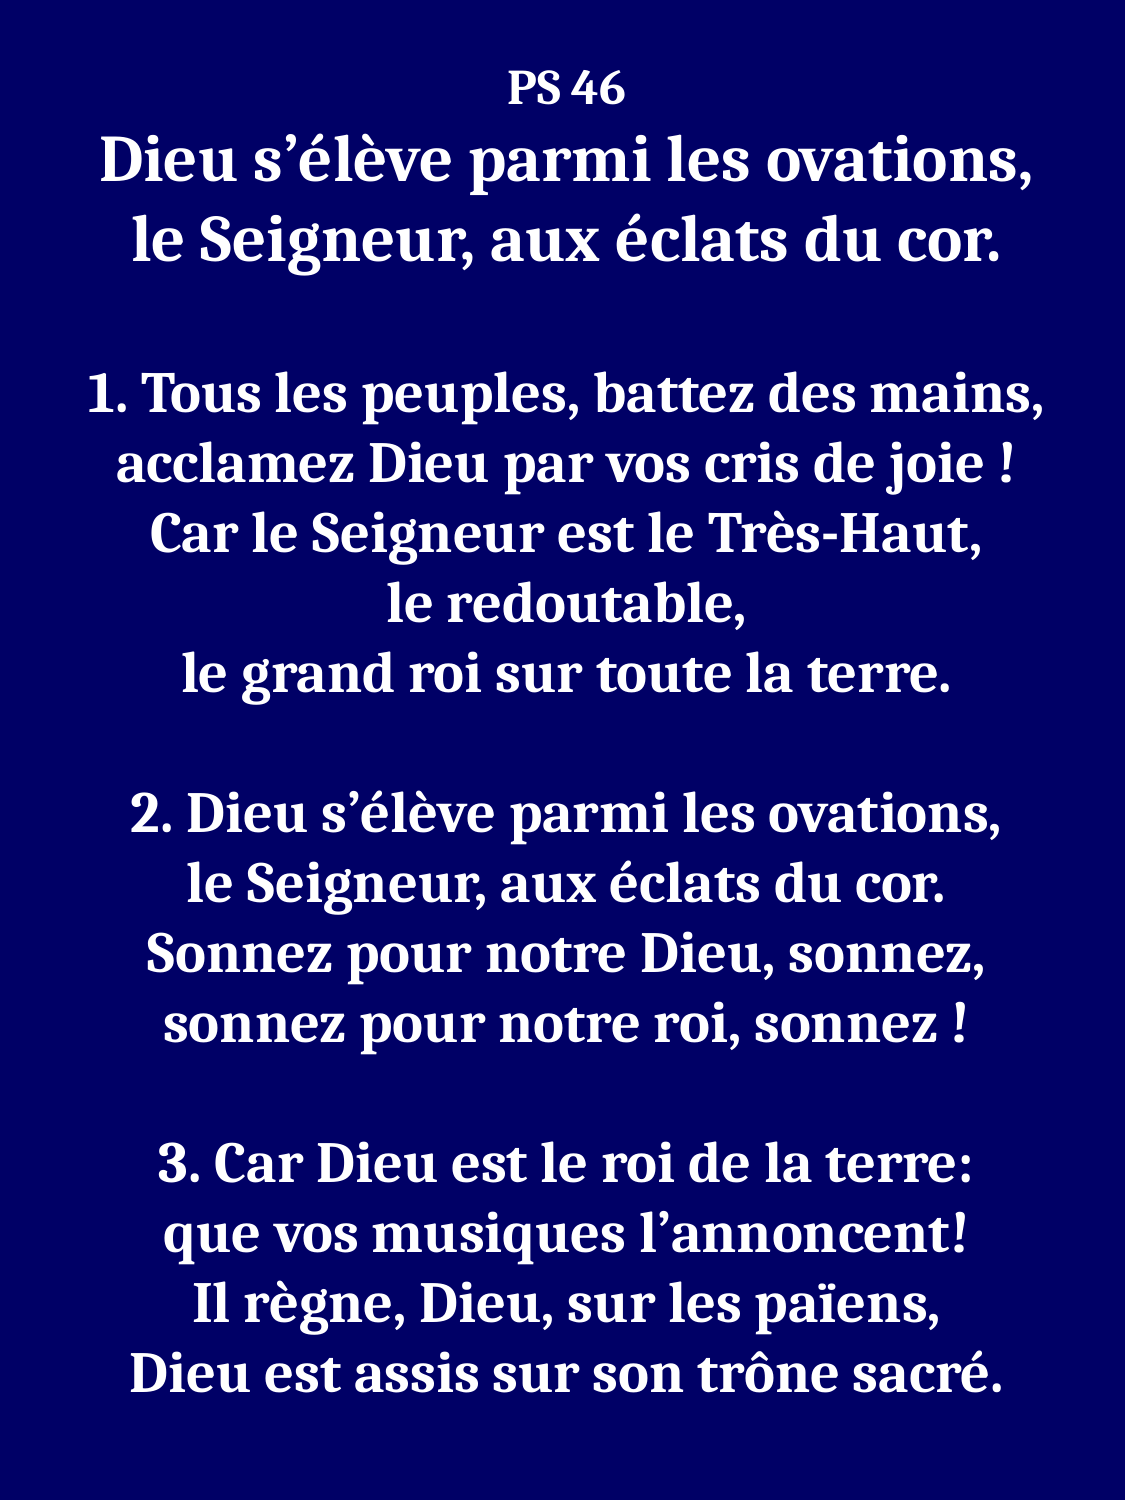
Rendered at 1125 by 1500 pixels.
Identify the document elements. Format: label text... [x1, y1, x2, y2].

text_box PS 46 Dieu s’élève parmi les ovations, le Seigneur, aux éclats du cor. 1. Tous les peuples, battez des mains, acclamez Dieu par vos cris de joie ! Car le Seigneur est le Très-Haut, le redoutable, le grand roi sur toute la terre. 2. Dieu s’élève parmi les ovations, le Seigneur, aux éclats du cor. Sonnez pour notre Dieu, sonnez, sonnez pour notre roi, sonnez ! 3. Car Dieu est le roi de la terre: que vos musiques l’annoncent! Il règne, Dieu, sur les païens, Dieu est assis sur son trône sacré. [23, 47, 1111, 1306]
